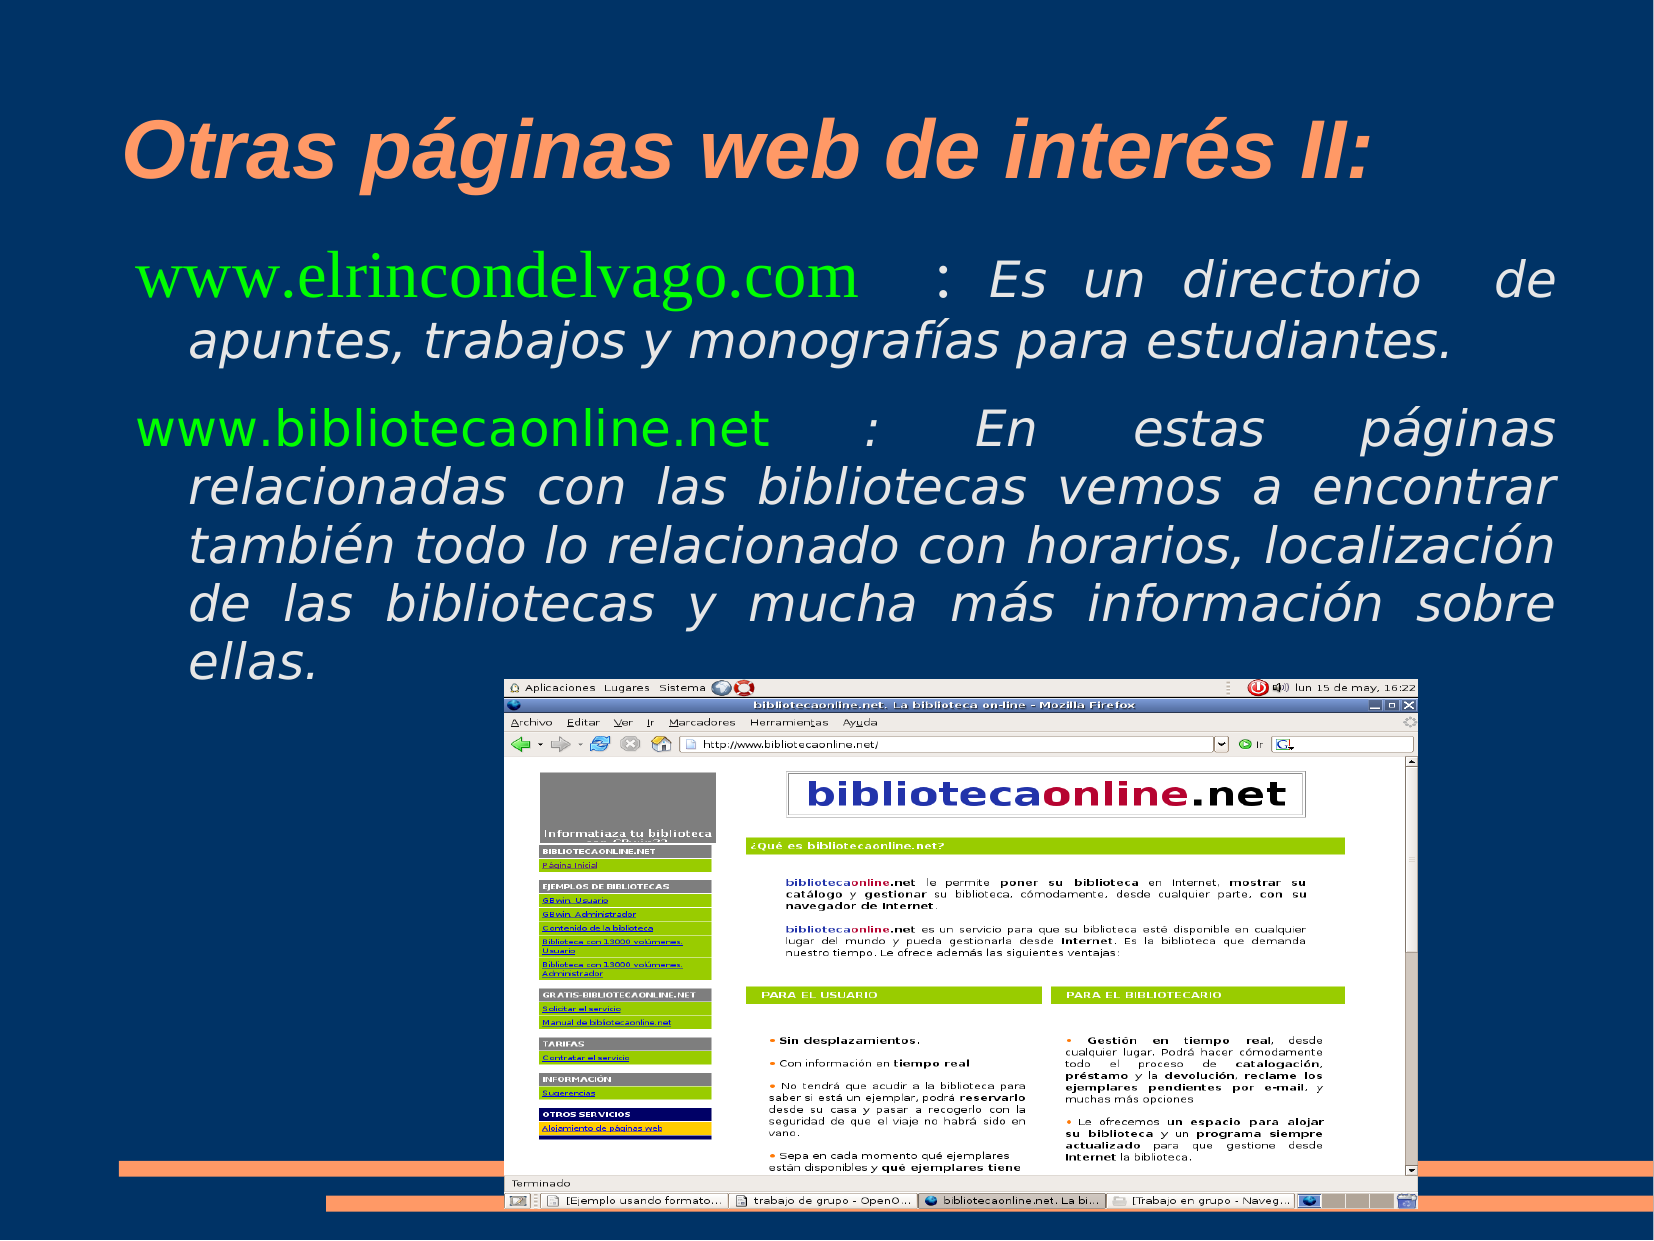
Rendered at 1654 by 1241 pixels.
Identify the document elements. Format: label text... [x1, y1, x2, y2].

picture [504, 679, 1418, 1209]
list www.elrincondelvago.com : Es un directorio de apuntes, trabajos y monografías para estudiantes. www.bibliotecaonline.net : En estas páginas relacionadas con las bibliotecas vemos a encontrar también todo lo relacionado con horarios, localización de las bibliotecas y mucha más información sobre ellas. [118, 238, 1558, 1034]
title Otras páginas web de interés II: [121, 46, 1534, 238]
